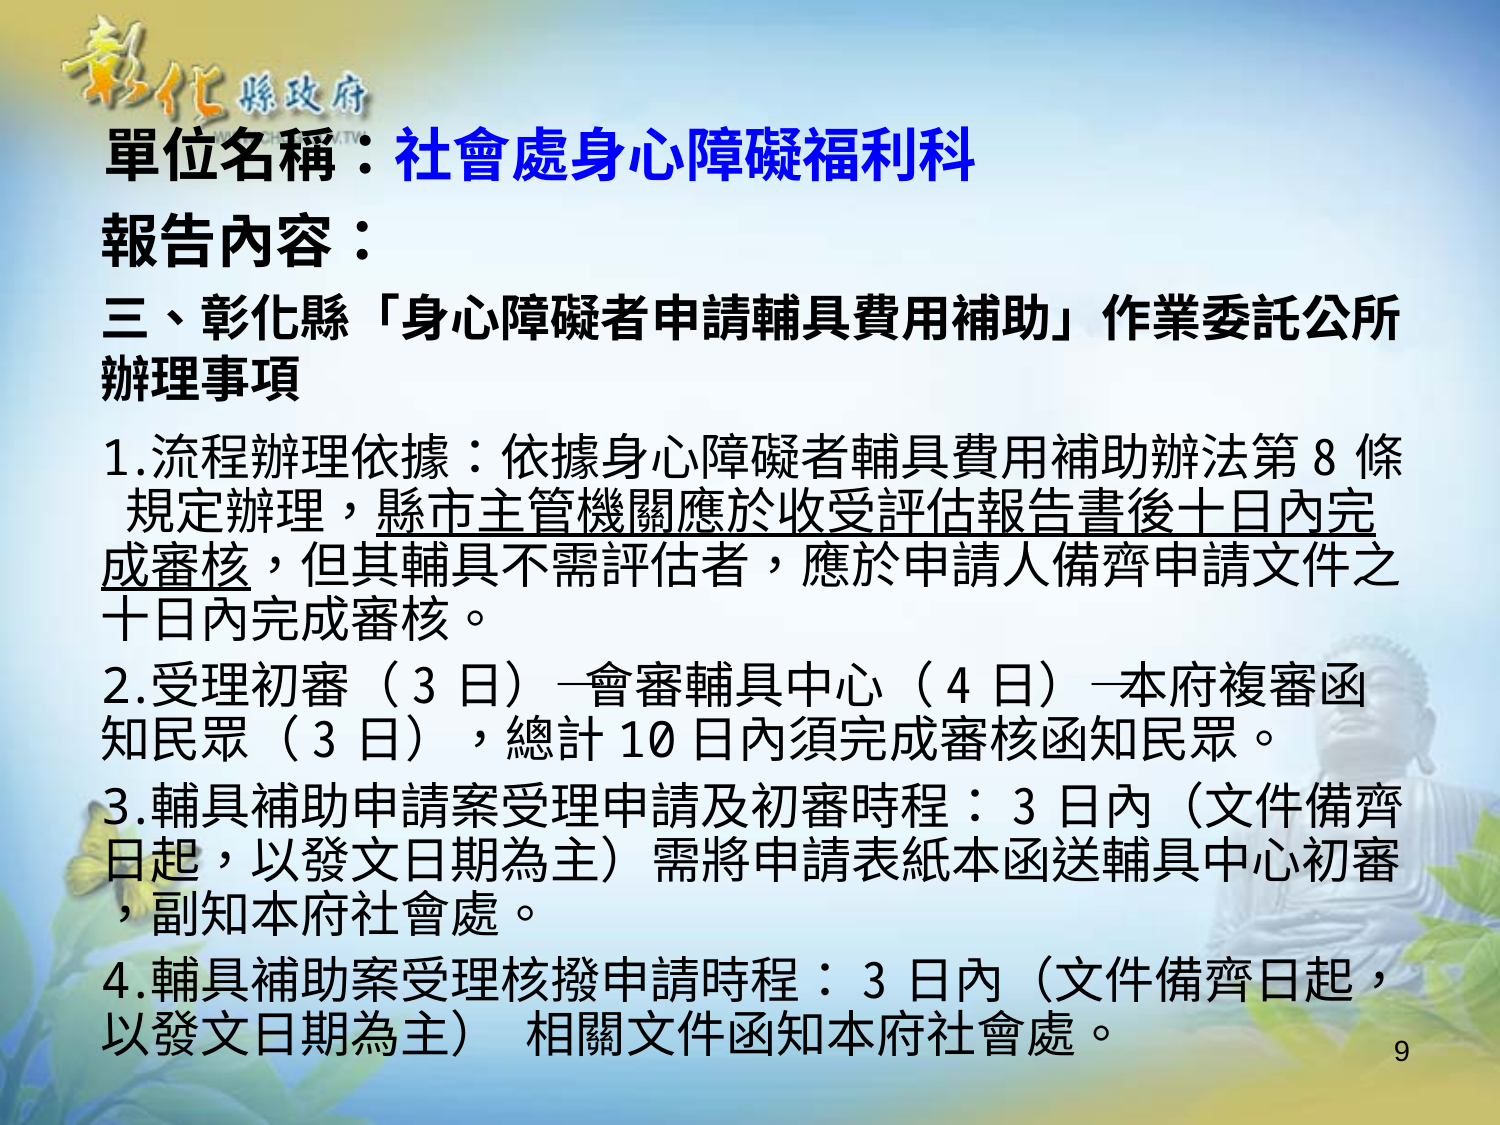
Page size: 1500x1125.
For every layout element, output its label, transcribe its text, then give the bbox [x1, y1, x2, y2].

text_box <編號> [1422, 1024, 1426, 1103]
list 單位名稱：社會處身心障礙福利科 [88, 118, 1223, 196]
picture [0, 0, 1500, 1125]
text_box 報告內容： 三、彰化縣「身心障礙者申請輔具費用補助」作業委託公所辦理事項 流程辦理依據：依據身心障礙者輔具費用補助辦法第8條 規定辦理，縣市主管機關應於收受評估報告書後十日內完成審核，但其輔具不需評估者，應於申請人備齊申請文件之十日內完成審核。 受理初審（3日）—會審輔具中心（4日）—本府複審函知民眾（3日），總計10日內須完成審核函知民眾。 輔具補助申請案受理申請及初審時程：3日內（文件備齊日起，以發文日期為主）需將申請表紙本函送輔具中心初審，副知本府社會處。 輔具補助案受理核撥申請時程：3日內（文件備齊日起，以發文日期為主） 相關文件函知本府社會處。 [86, 196, 1422, 1125]
